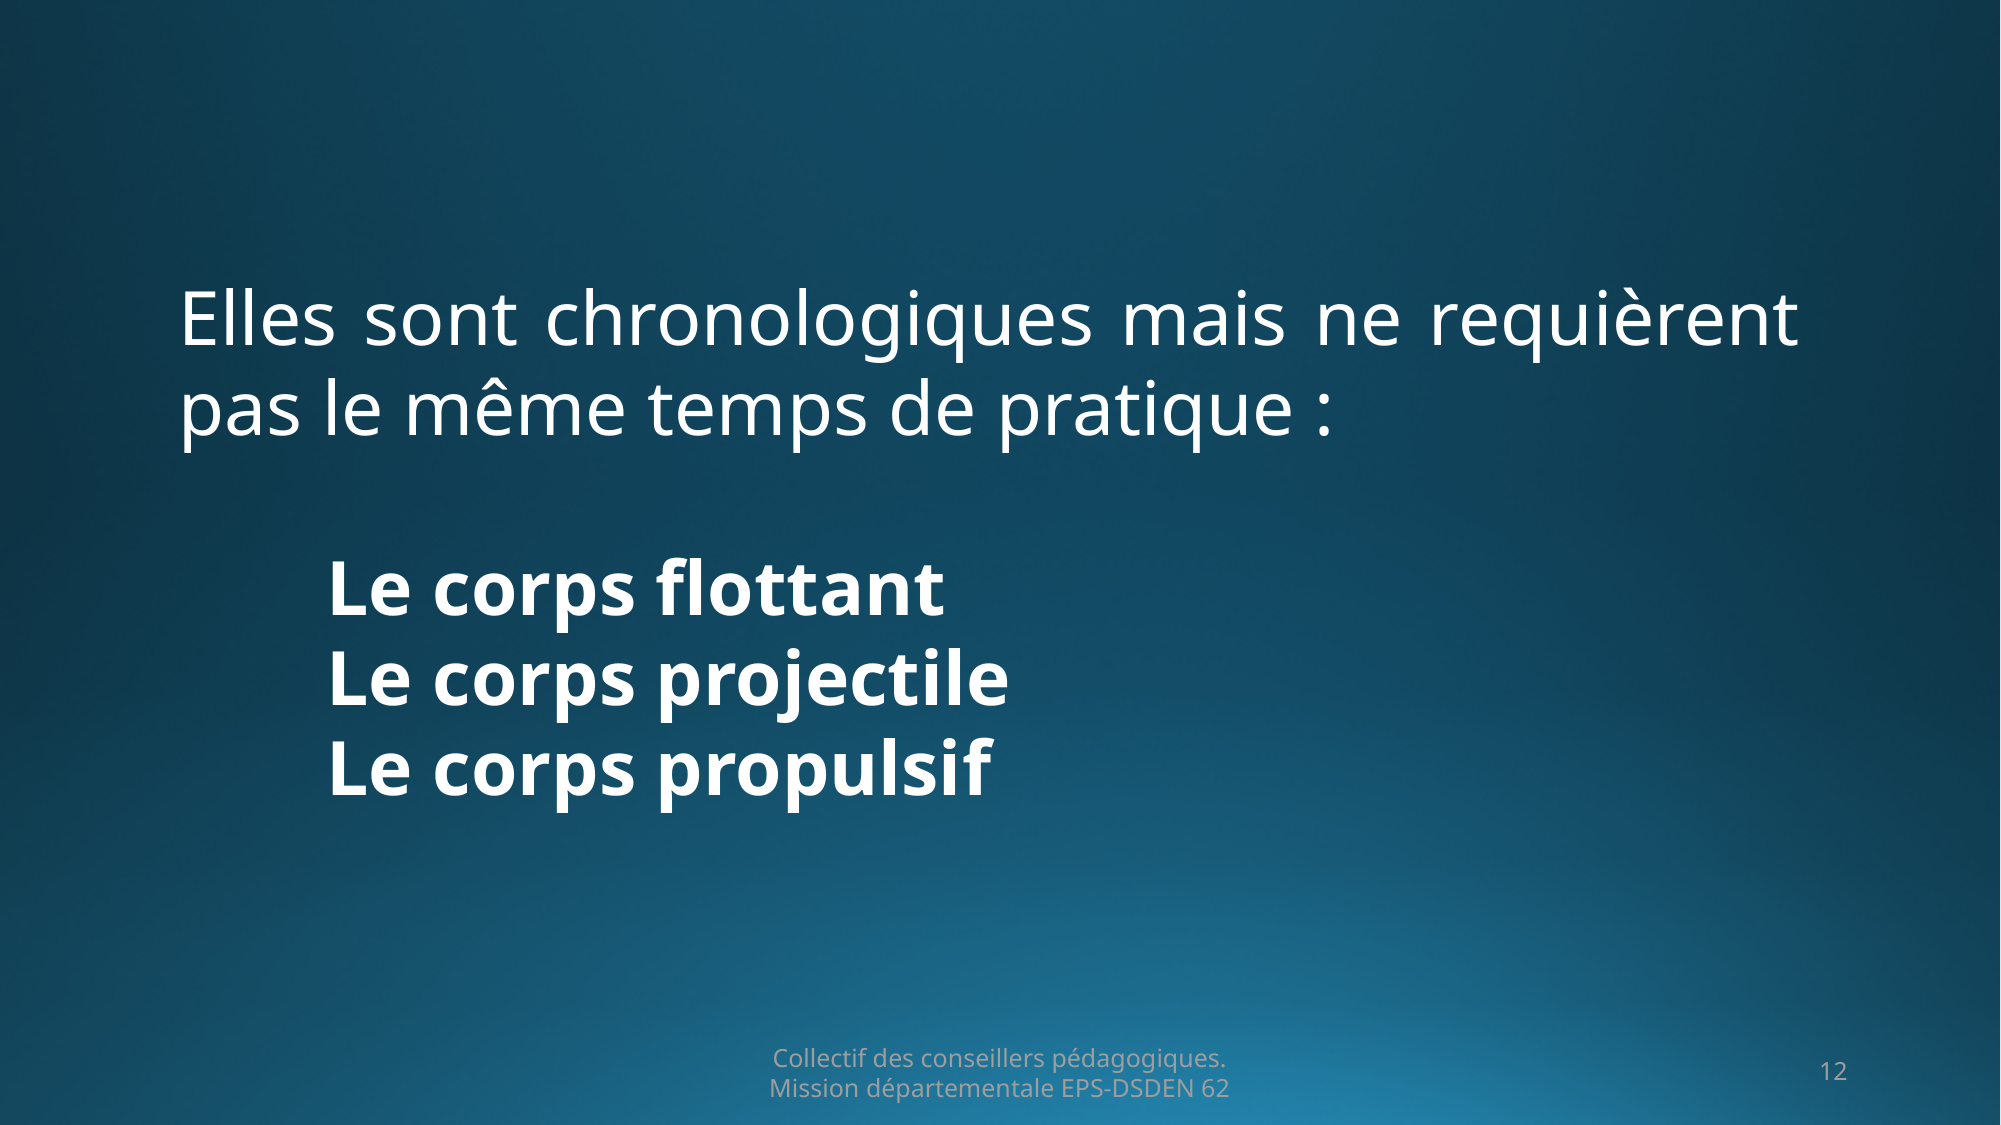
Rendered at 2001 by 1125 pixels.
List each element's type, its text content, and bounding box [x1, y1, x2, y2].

text_box Collectif des conseillers pédagogiques. Mission départementale EPS-DSDEN 62 [662, 1042, 1338, 1103]
text_box Elles sont chronologiques mais ne requièrent pas le même temps de pratique : Le corps flottant Le corps projectile Le corps propulsif [163, 173, 1816, 954]
picture [0, 0, 2001, 1125]
text_box <numéro> [1412, 1042, 1863, 1103]
